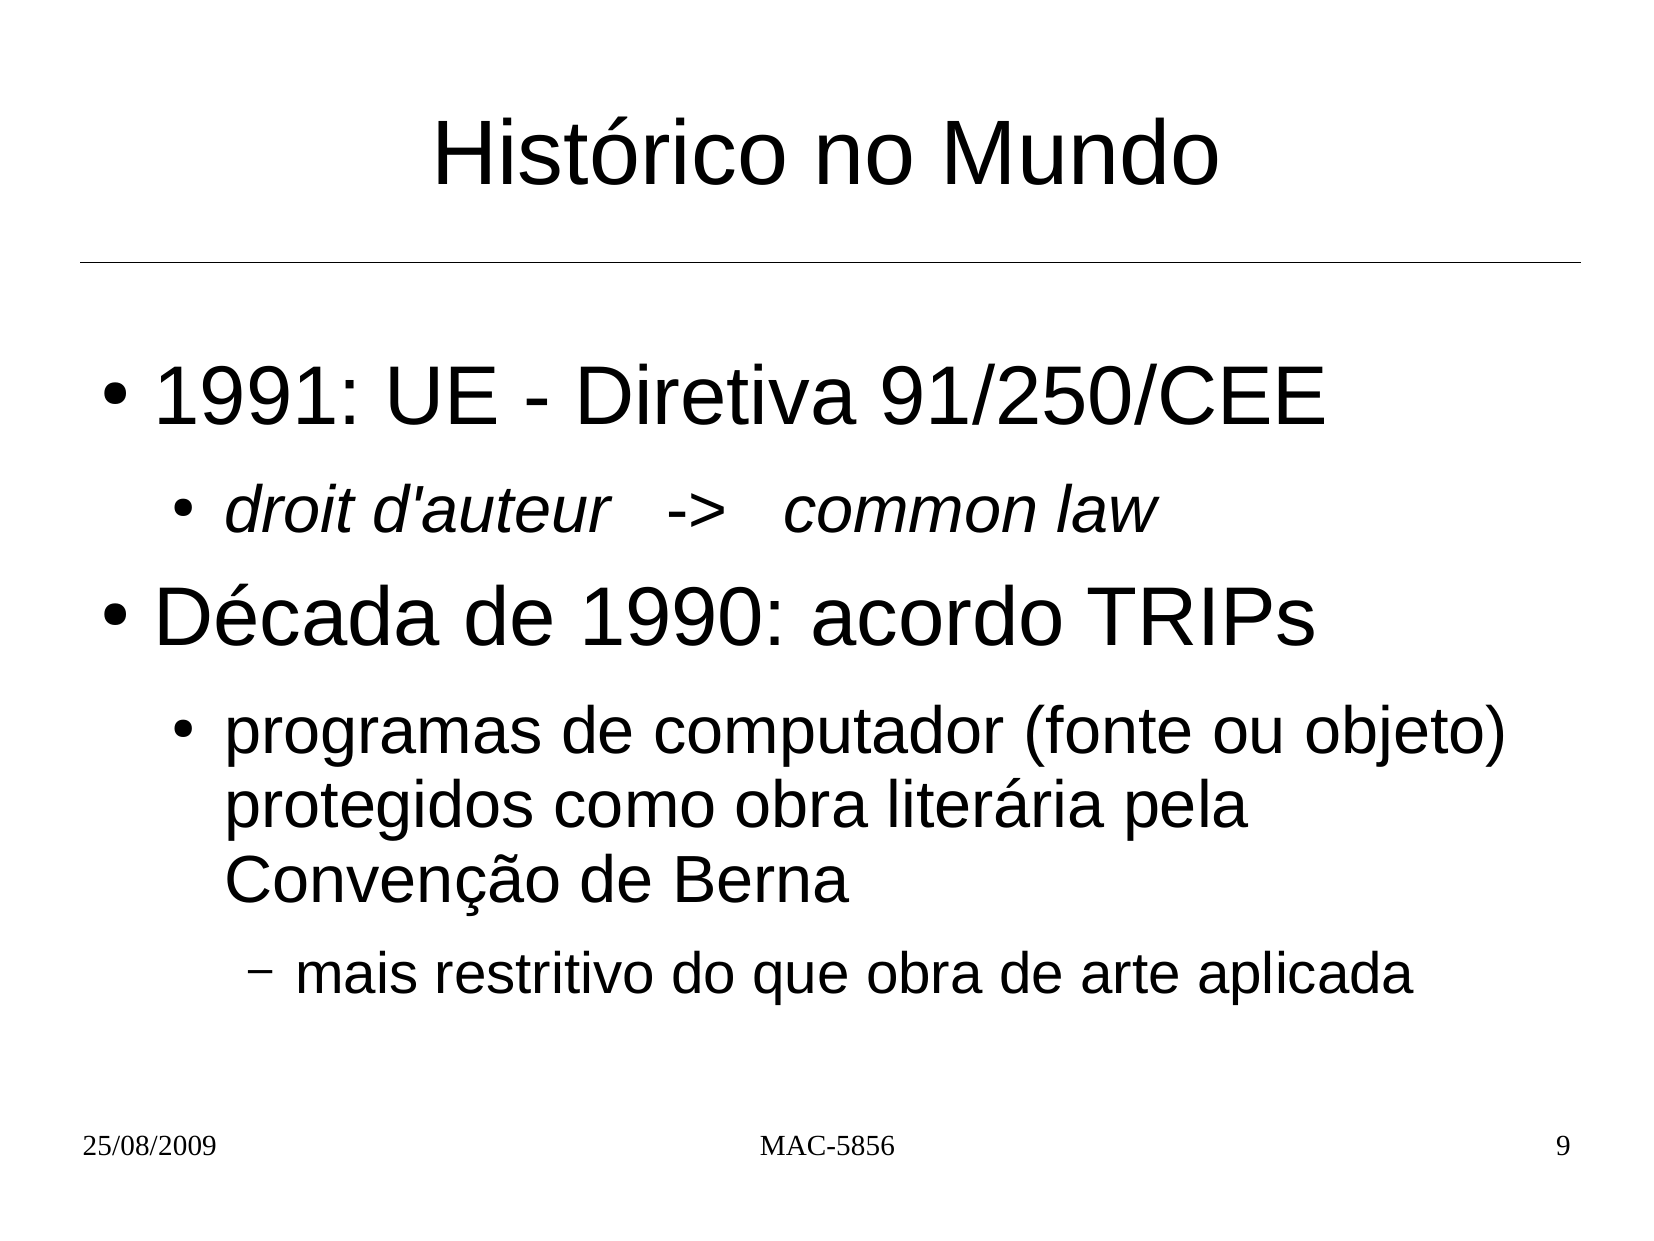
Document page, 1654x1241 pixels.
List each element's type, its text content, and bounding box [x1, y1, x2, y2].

list 1991: UE - Diretiva 91/250/CEE droit d'auteur -> common law Década de 1990: acordo TRIPs programas de computador (fonte ou objeto) protegidos como obra literária pela Convenção de Berna mais restritivo do que obra de arte aplicada [82, 349, 1571, 1095]
title Histórico no Mundo [82, 56, 1571, 250]
